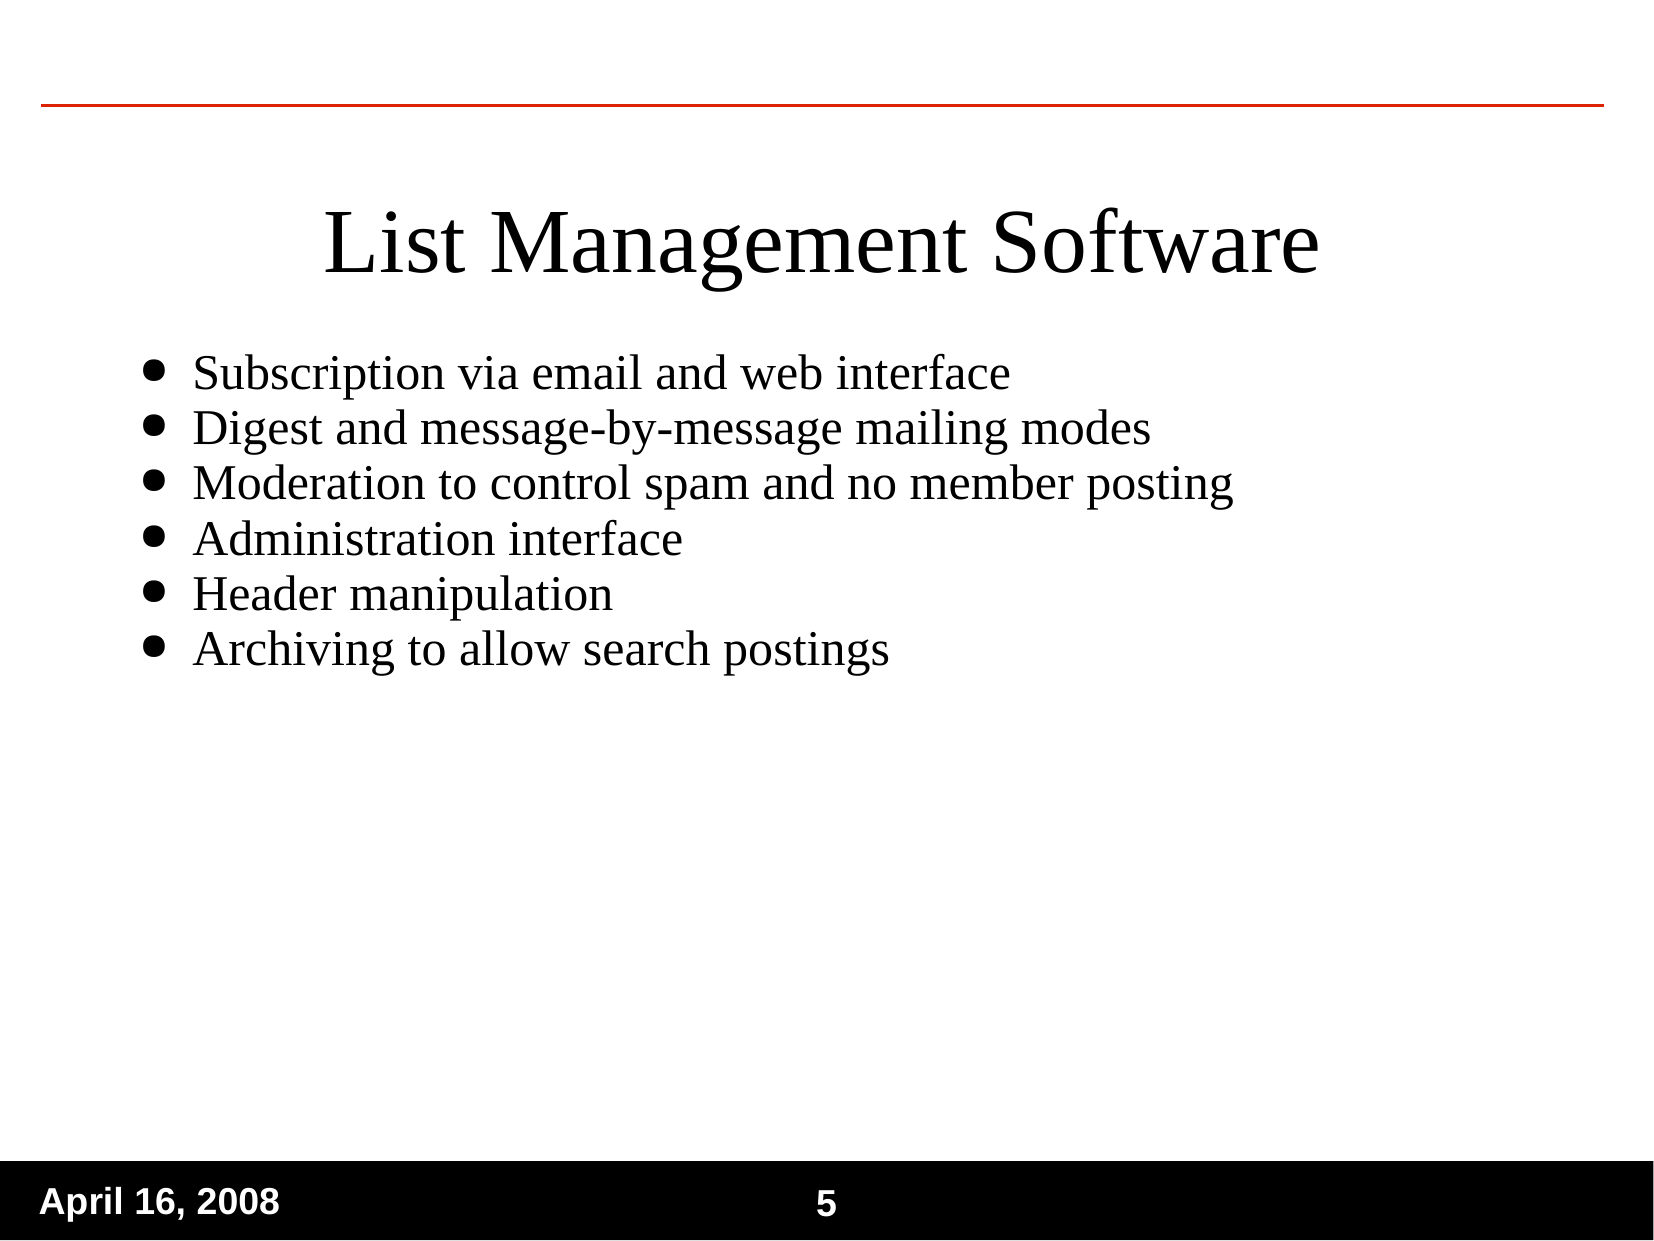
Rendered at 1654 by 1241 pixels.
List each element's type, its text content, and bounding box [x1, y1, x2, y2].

list Subscription via email and web interface Digest and message-by-message mailing modes Moderation to control spam and no member posting Administration interface Header manipulation Archiving to allow search postings [121, 344, 1534, 1127]
title List Management Software [117, 137, 1530, 346]
